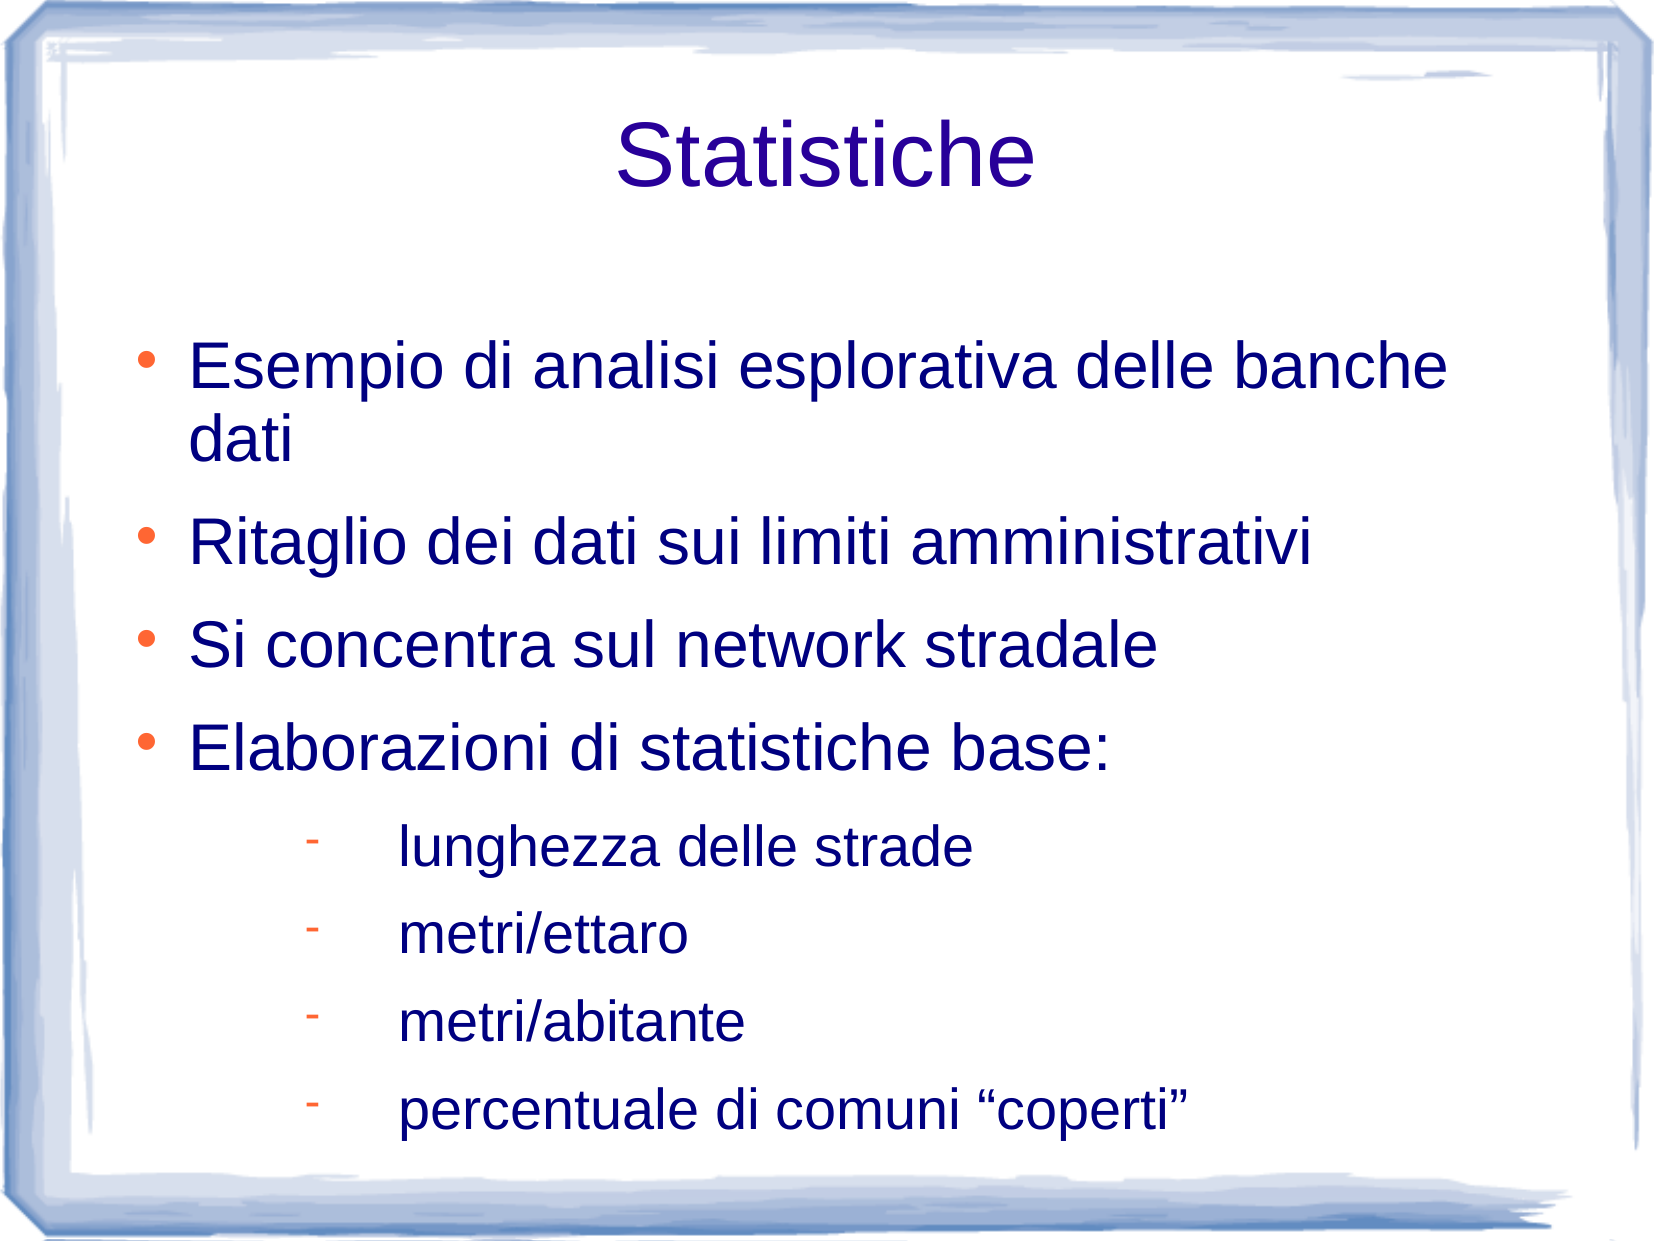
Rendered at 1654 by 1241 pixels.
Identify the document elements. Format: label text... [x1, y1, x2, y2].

title Statistiche [82, 56, 1571, 249]
picture [0, 0, 1654, 1241]
list Esempio di analisi esplorativa delle banche dati Ritaglio dei dati sui limiti amministrativi Si concentra sul network stradale Elaborazioni di statistiche base: lunghezza delle strade metri/ettaro metri/abitante percentuale di comuni “coperti” [118, 324, 1571, 1148]
